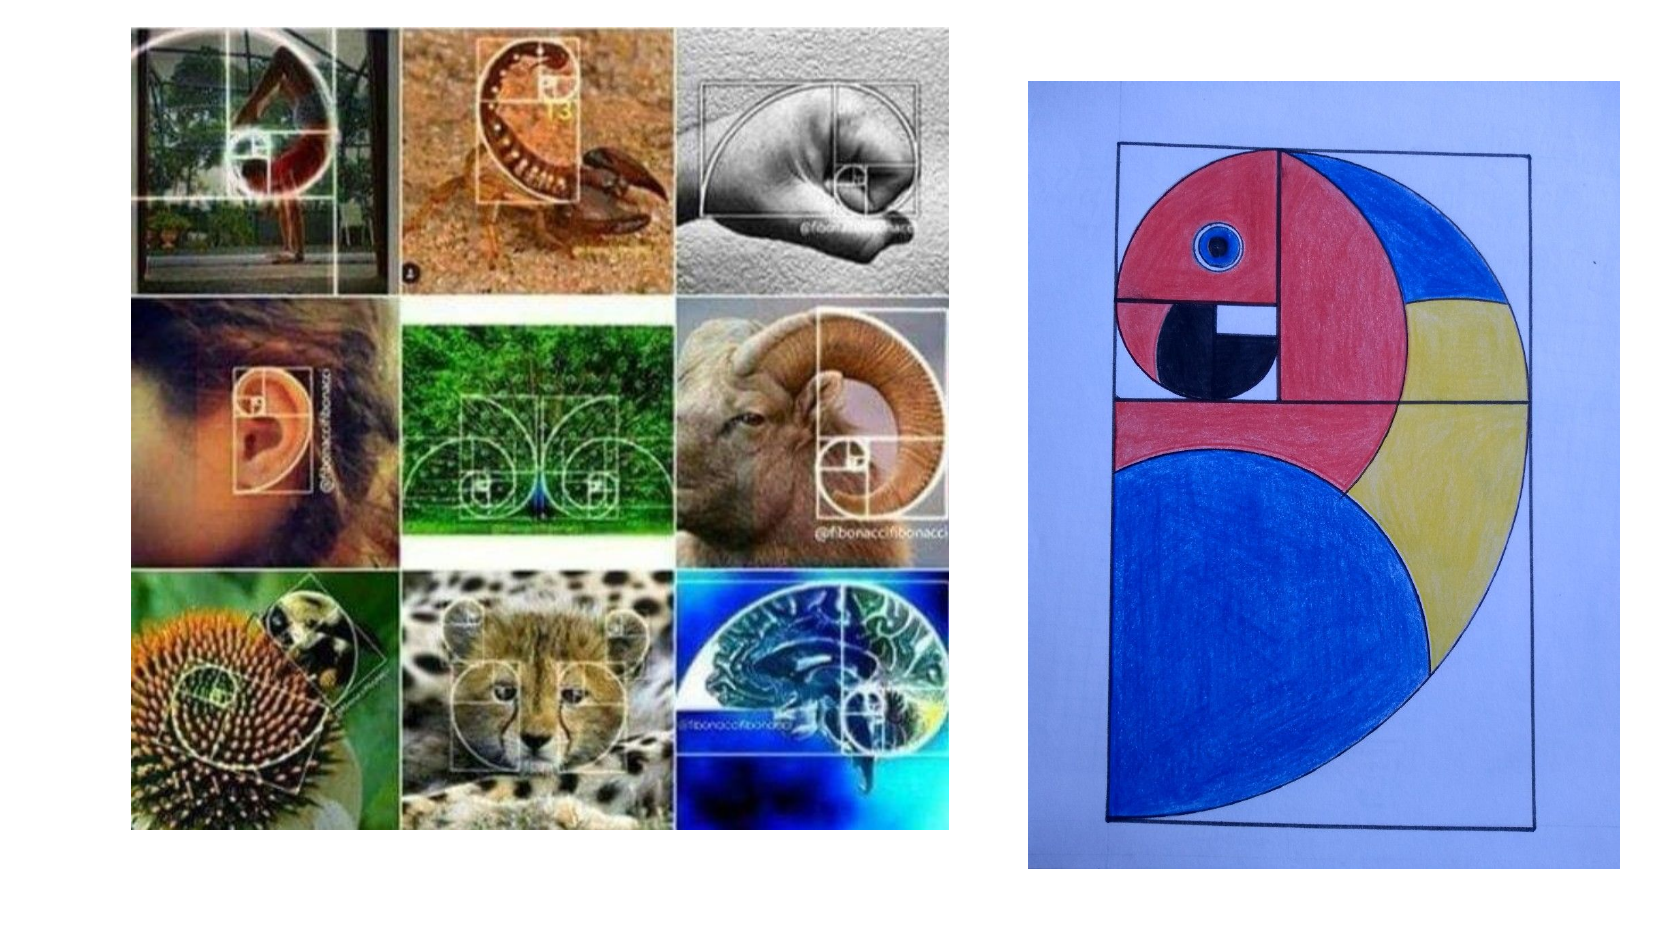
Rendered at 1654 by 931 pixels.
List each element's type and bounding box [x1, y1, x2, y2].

picture [1028, 81, 1620, 869]
picture [131, 27, 949, 830]
